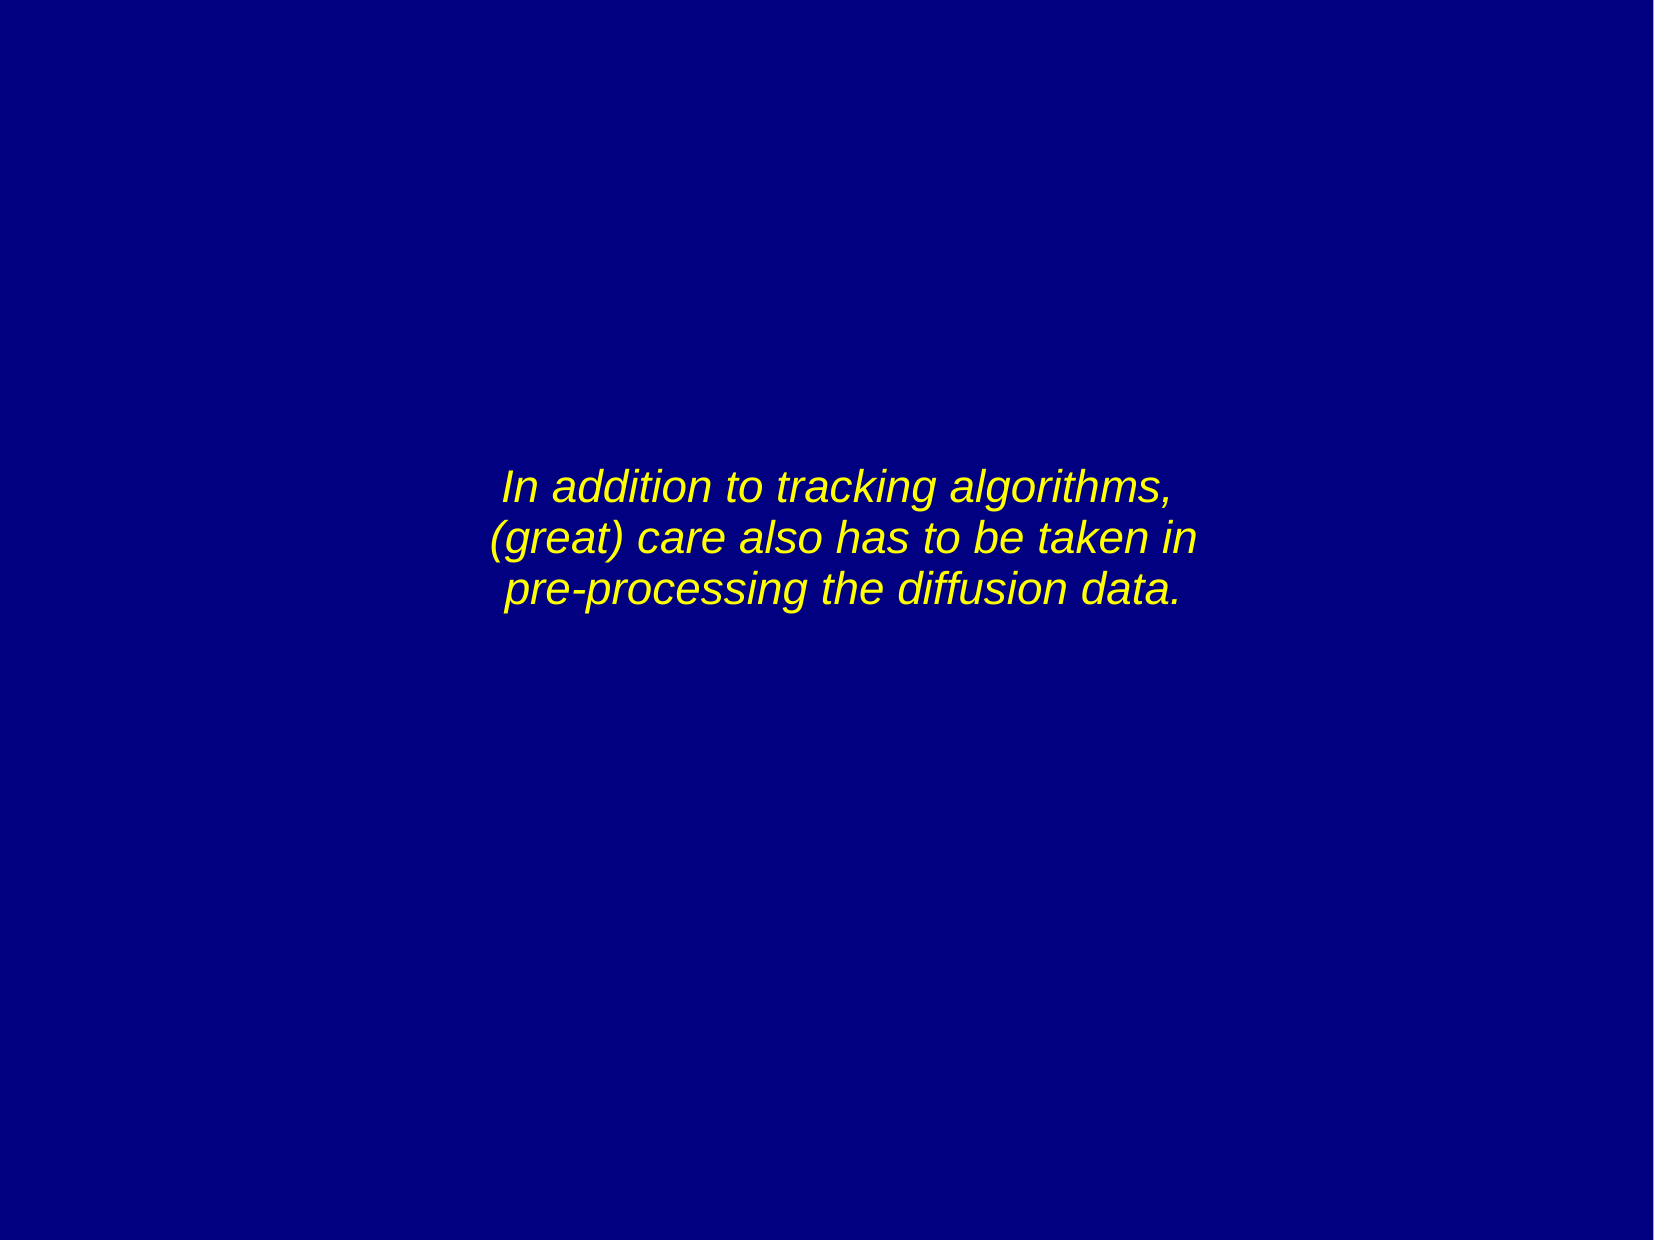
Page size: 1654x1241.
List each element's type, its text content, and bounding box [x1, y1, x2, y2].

text_box In addition to tracking algorithms, (great) care also has to be taken in pre-processing the diffusion data. [474, 453, 1255, 758]
